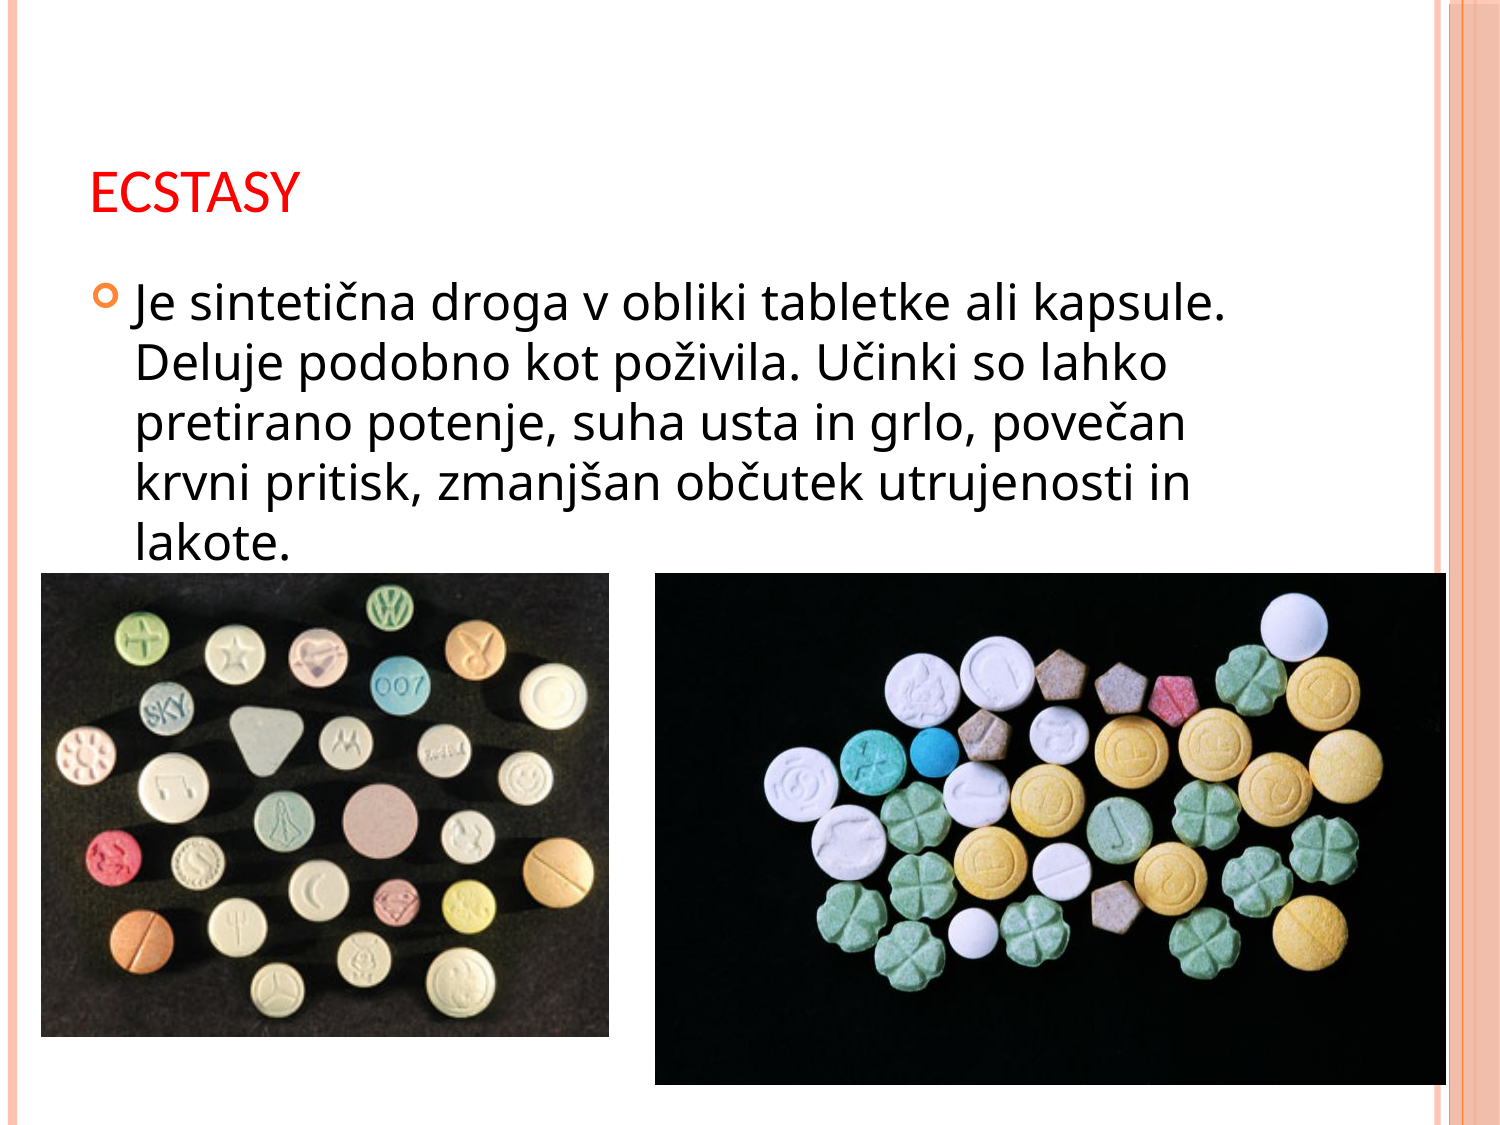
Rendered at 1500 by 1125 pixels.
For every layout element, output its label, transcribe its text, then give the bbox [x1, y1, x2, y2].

title ECSTASY [75, 45, 1300, 233]
list Je sintetična droga v obliki tabletke ali kapsule. Deluje podobno kot poživila. Učinki so lahko pretirano potenje, suha usta in grlo, povečan krvni pritisk, zmanjšan občutek utrujenosti in lakote. [75, 262, 1300, 1062]
picture [655, 573, 1446, 1085]
picture [41, 573, 609, 1037]
